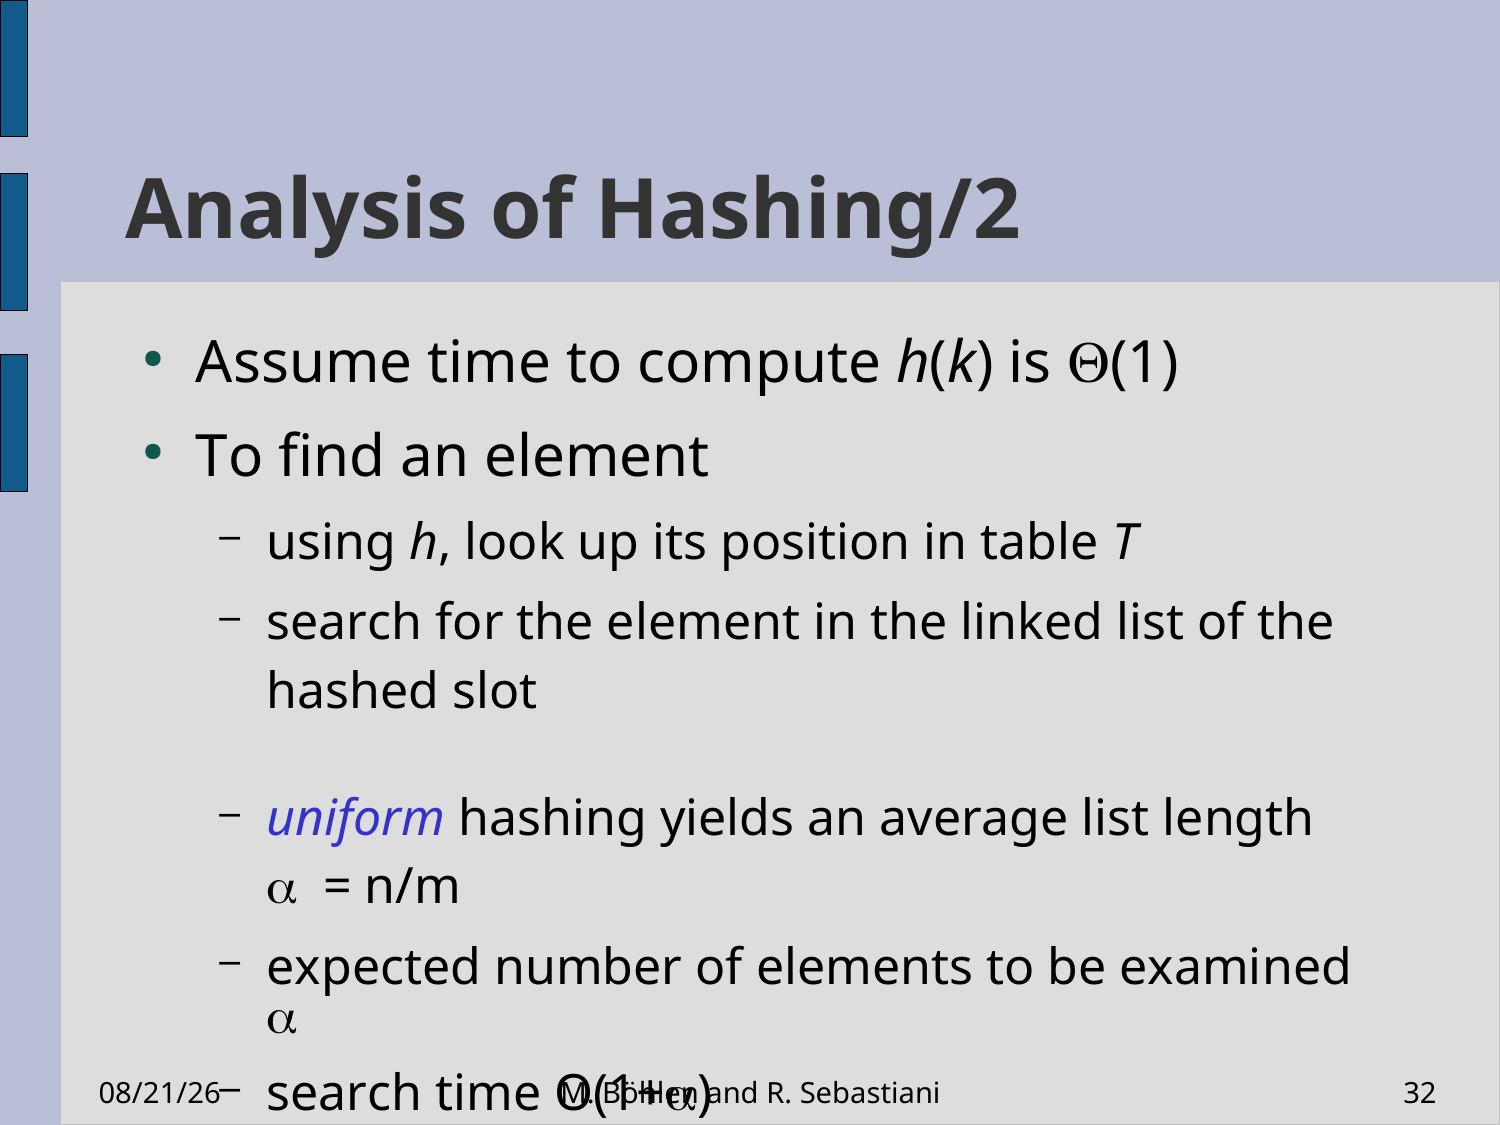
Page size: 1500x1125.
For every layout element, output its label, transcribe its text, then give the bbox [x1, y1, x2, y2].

title Analysis of Hashing/2 [110, 67, 1392, 271]
list Assume time to compute h(k) is (1) To find an element using h, look up its position in table T search for the element in the linked list of the hashed slot uniform hashing yields an average list length = n/m expected number of elements to be examined  search time O(1+) [110, 312, 1392, 1037]
